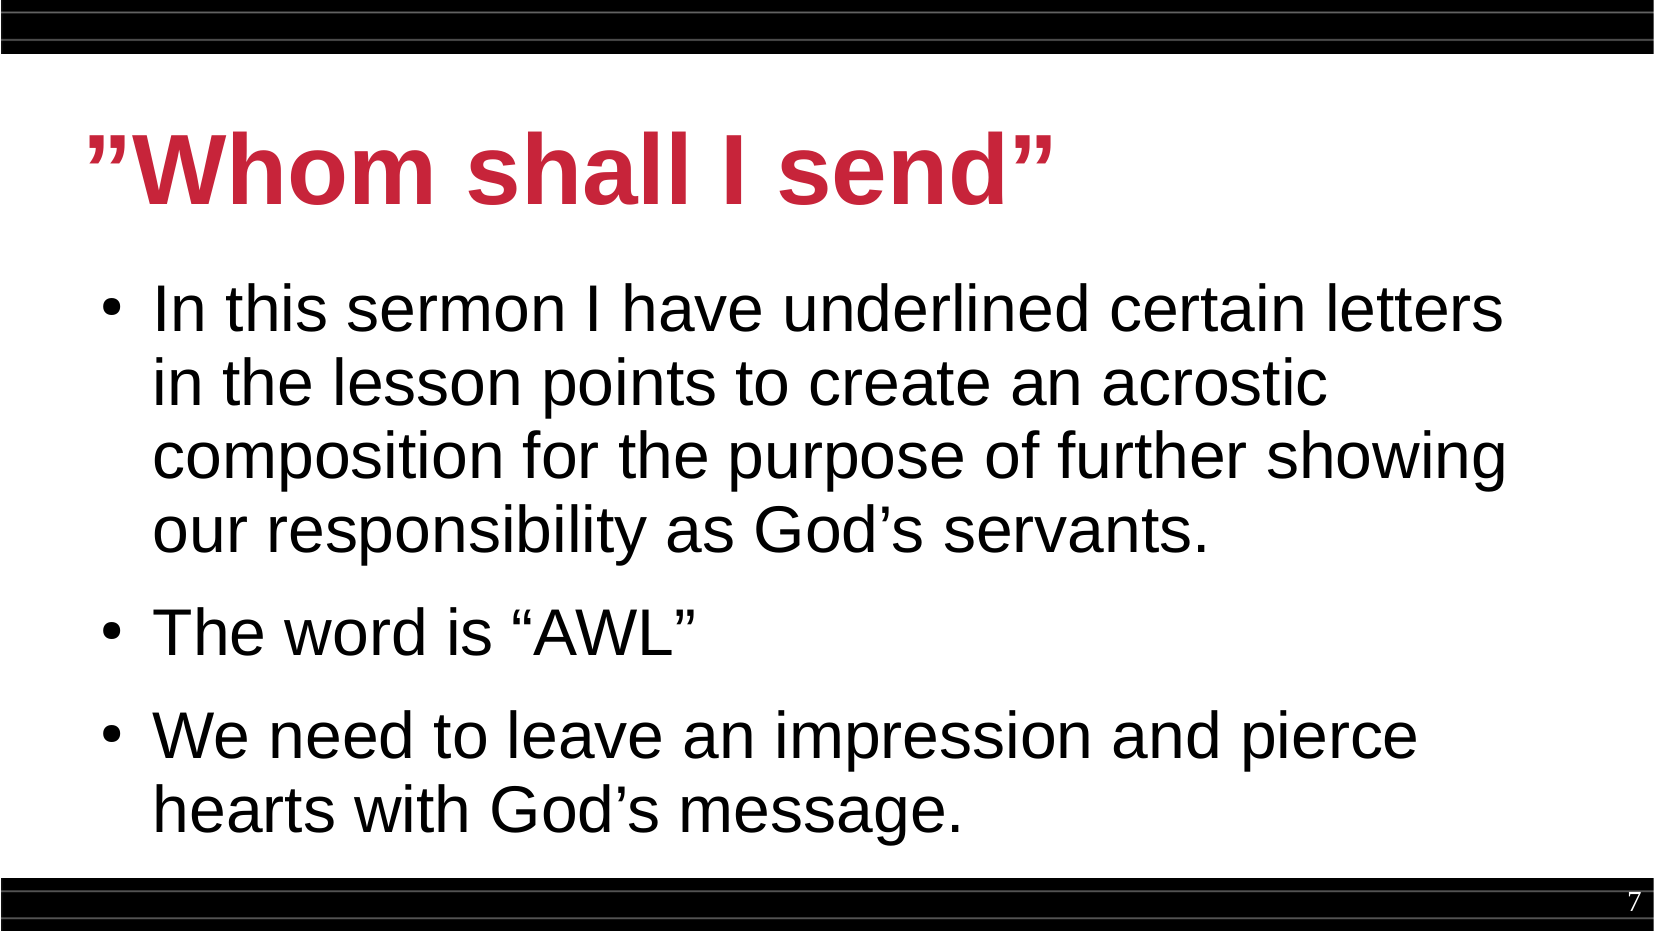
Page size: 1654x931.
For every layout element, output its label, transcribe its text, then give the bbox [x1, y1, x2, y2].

title ”Whom shall I send” [82, 92, 1571, 249]
picture [1, 878, 1654, 931]
picture [1, 0, 1654, 54]
list In this sermon I have underlined certain letters in the lesson points to create an acrostic composition for the purpose of further showing our responsibility as God’s servants. The word is “AWL” We need to leave an impression and pierce hearts with God’s message. [82, 271, 1571, 851]
